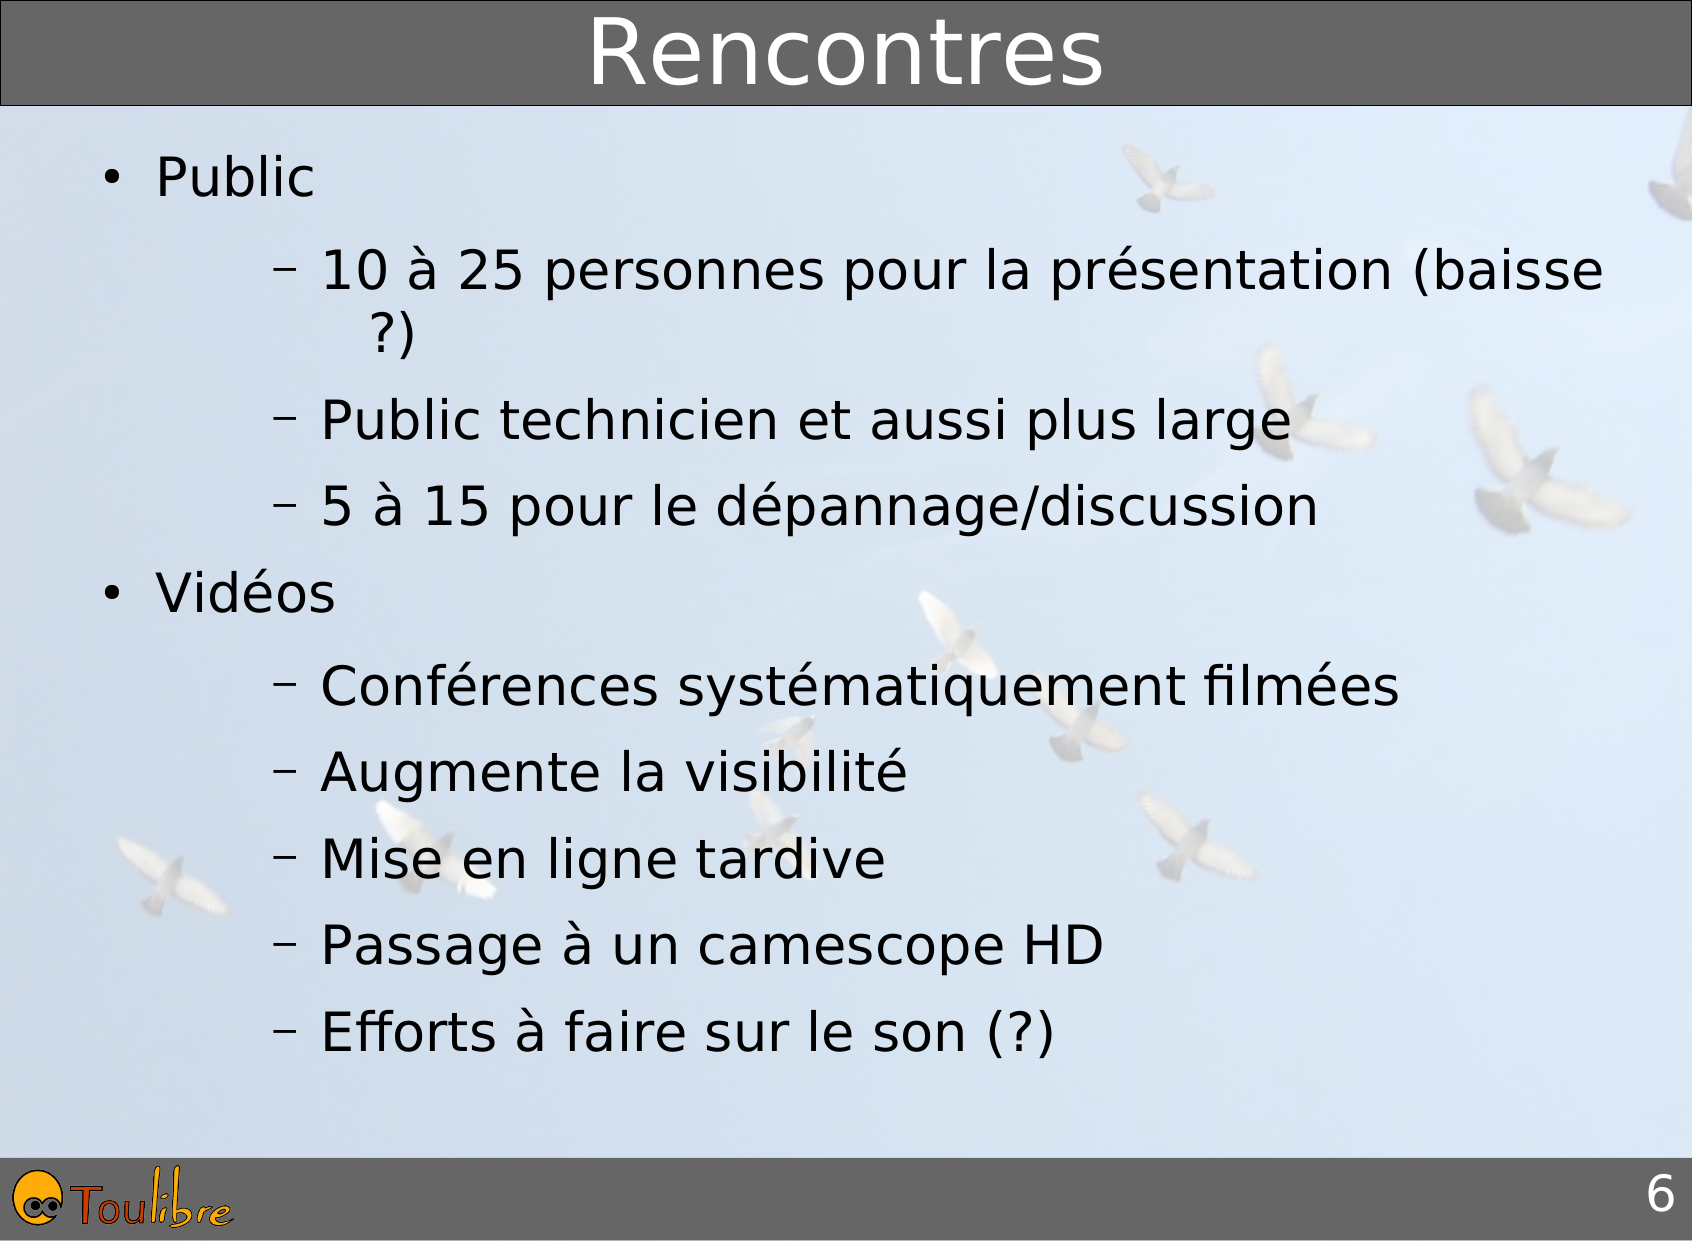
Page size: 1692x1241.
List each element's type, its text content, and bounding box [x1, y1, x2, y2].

picture [12, 1165, 234, 1228]
list Public 10 à 25 personnes pour la présentation (baisse ?) Public technicien et aussi plus large 5 à 15 pour le dépannage/discussion Vidéos Conférences systématiquement filmées Augmente la visibilité Mise en ligne tardive Passage à un camescope HD Efforts à faire sur le son (?) [84, 146, 1608, 1109]
title Rencontres [0, 0, 1692, 107]
